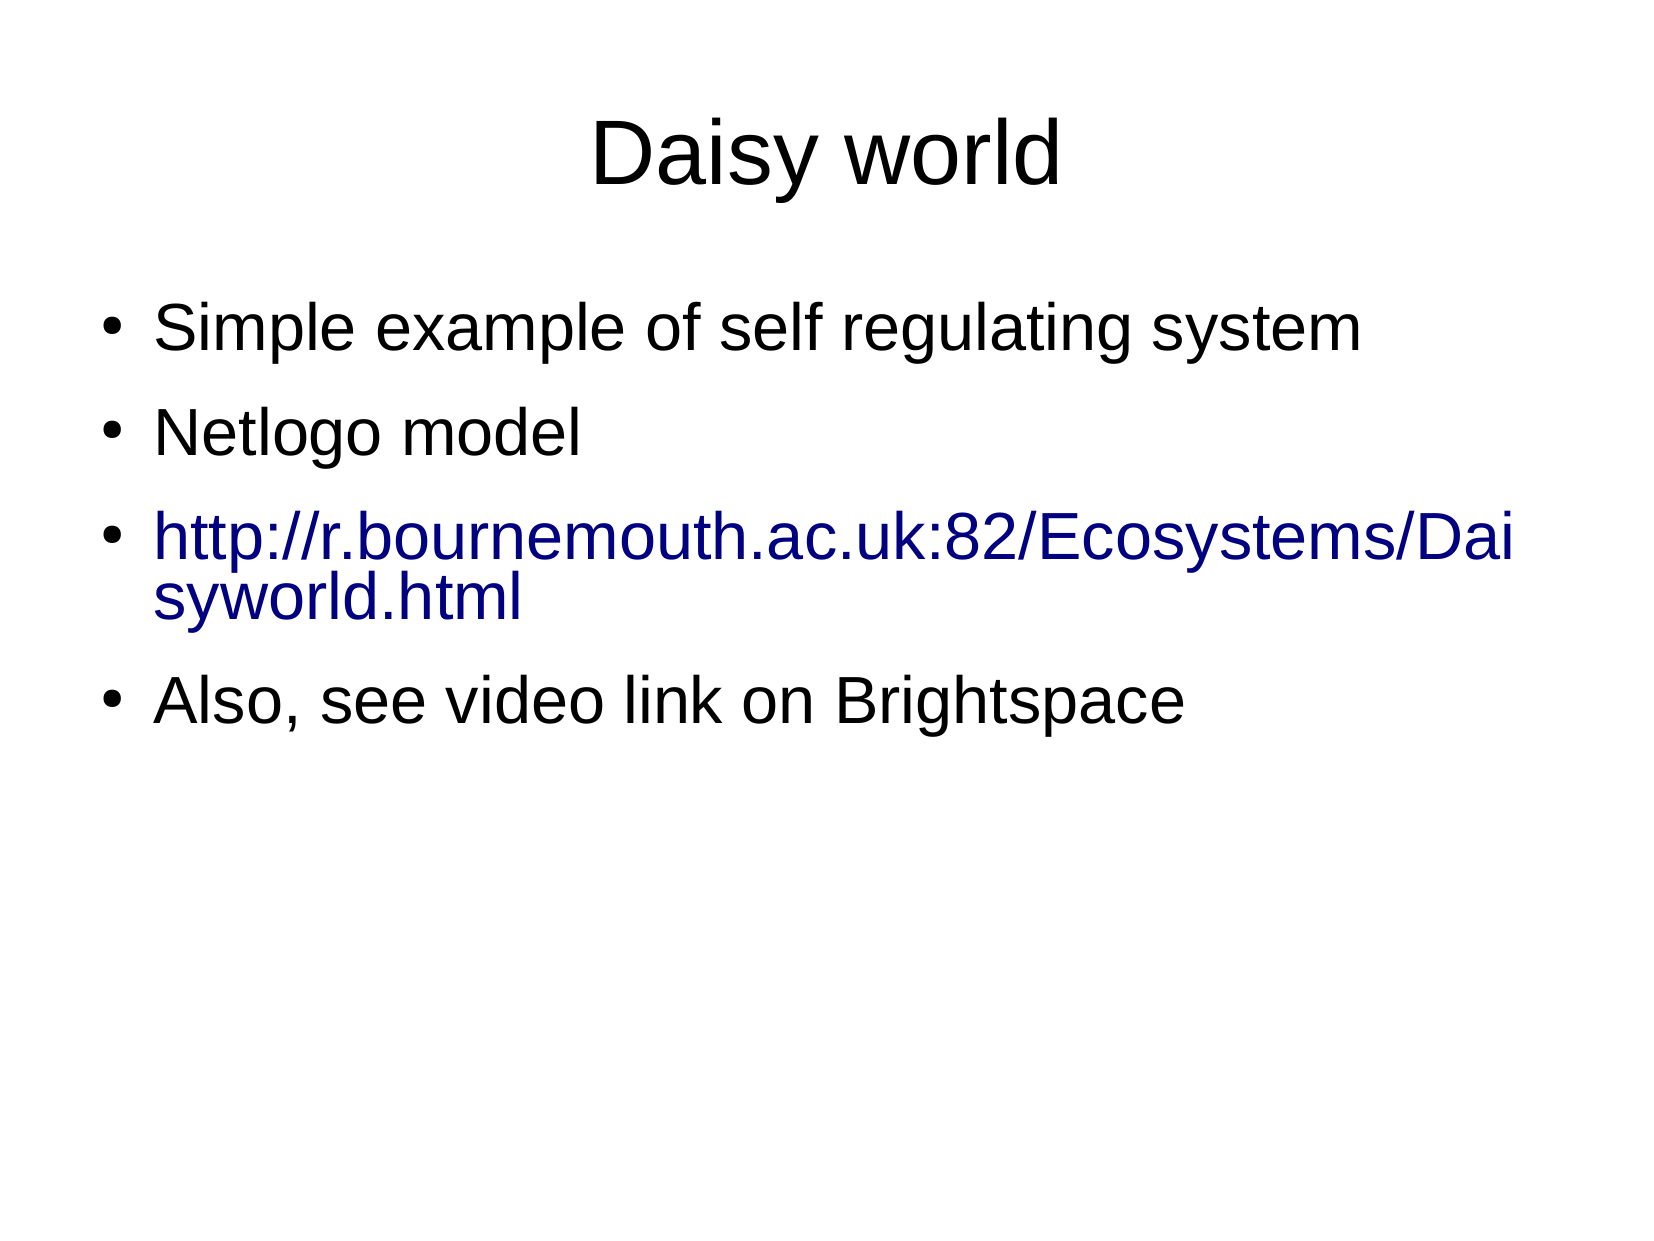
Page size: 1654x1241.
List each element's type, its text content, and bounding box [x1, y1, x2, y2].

title Daisy world [82, 49, 1571, 257]
list Simple example of self regulating system Netlogo model http://r.bournemouth.ac.uk:82/Ecosystems/Daisyworld.html Also, see video link on Brightspace [82, 290, 1538, 1010]
